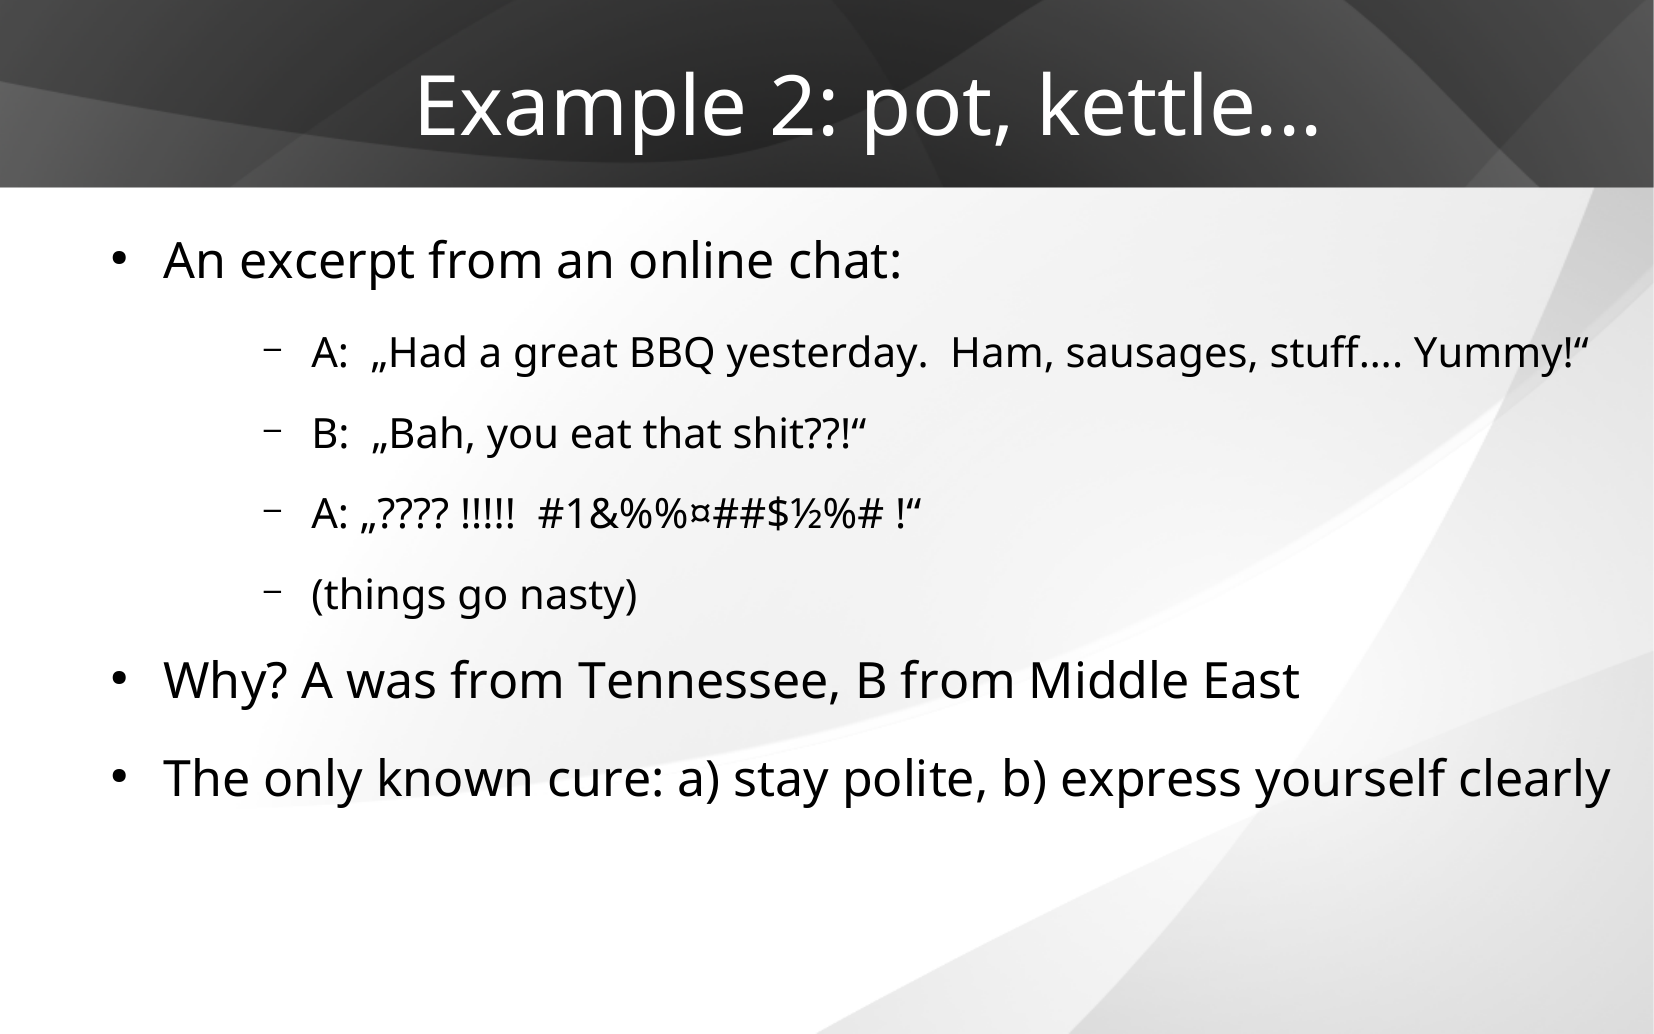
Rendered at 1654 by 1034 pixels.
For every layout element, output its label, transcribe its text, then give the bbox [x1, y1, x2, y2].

picture [0, 0, 1654, 1034]
list An excerpt from an online chat: A: „Had a great BBQ yesterday. Ham, sausages, stuff…. Yummy!“ B: „Bah, you eat that shit??!“ A: „???? !!!!! #1&%%¤##$½%# !“ (things go nasty) Why? A was from Tennessee, B from Middle East The only known cure: a) stay polite, b) express yourself clearly [75, 225, 1613, 1013]
title Example 2: pot, kettle... [124, 0, 1613, 208]
